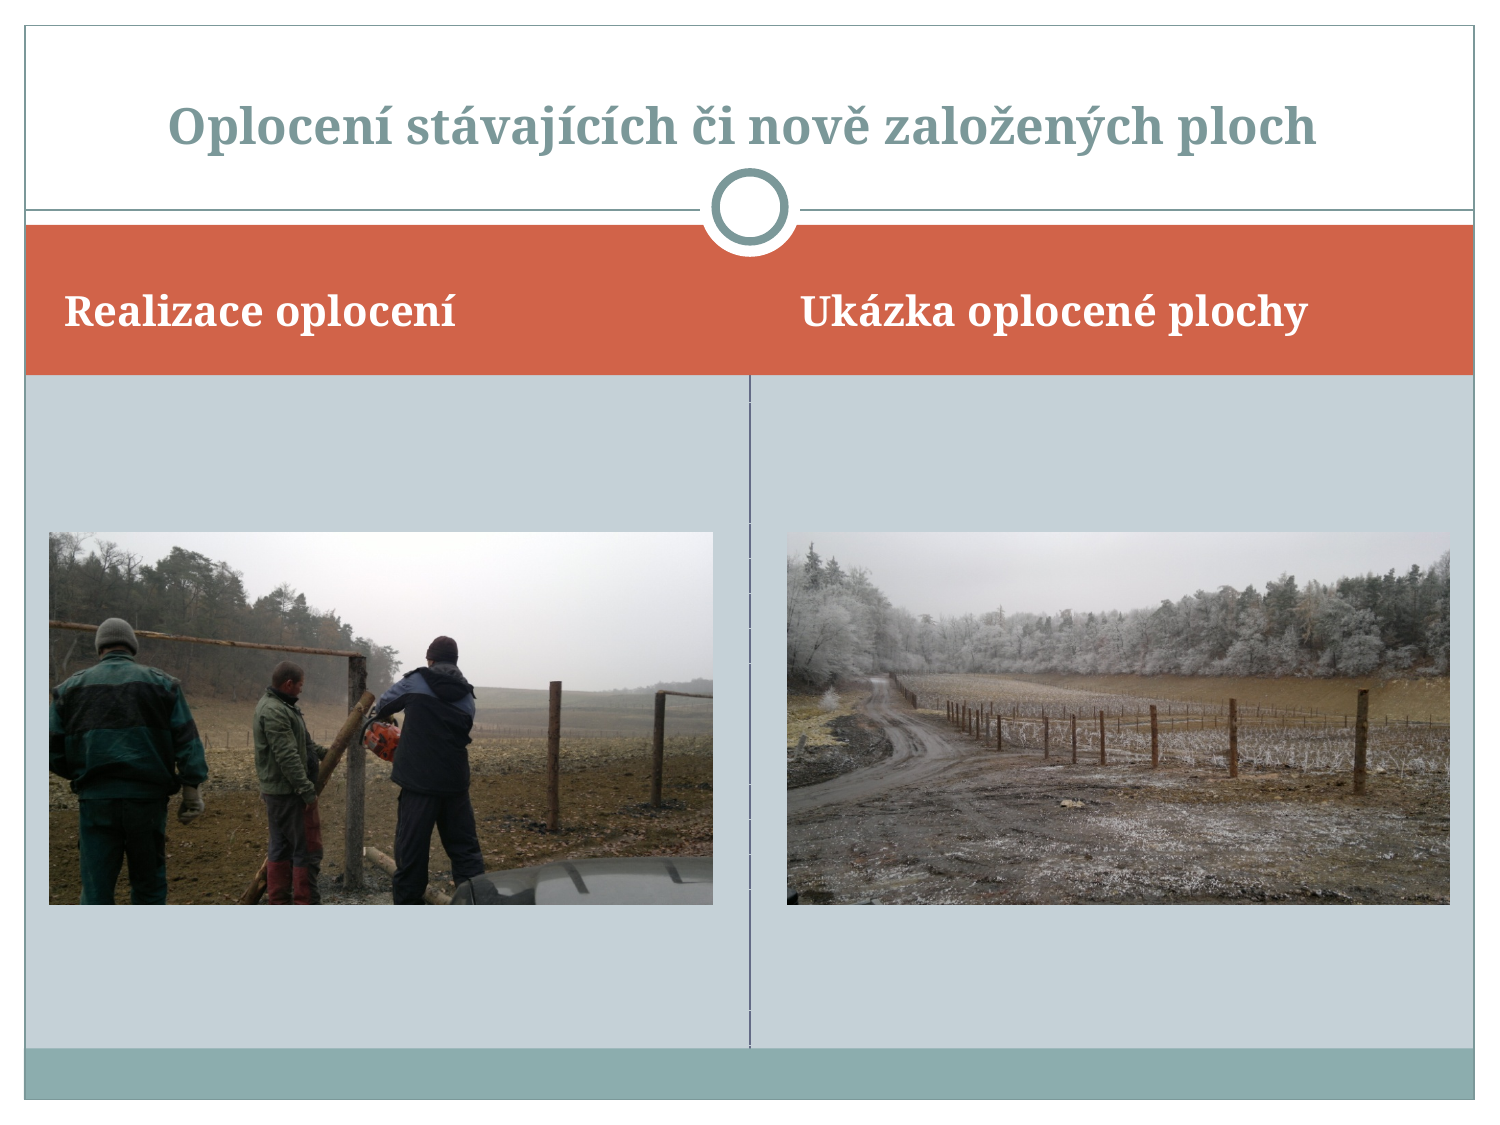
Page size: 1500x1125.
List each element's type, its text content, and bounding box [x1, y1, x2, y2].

list Ukázka oplocené plochy [785, 249, 1449, 370]
picture [49, 532, 713, 905]
list Realizace oplocení [49, 249, 713, 371]
picture [787, 532, 1450, 905]
title Oplocení stávajících či nově založených ploch [49, 37, 1450, 162]
